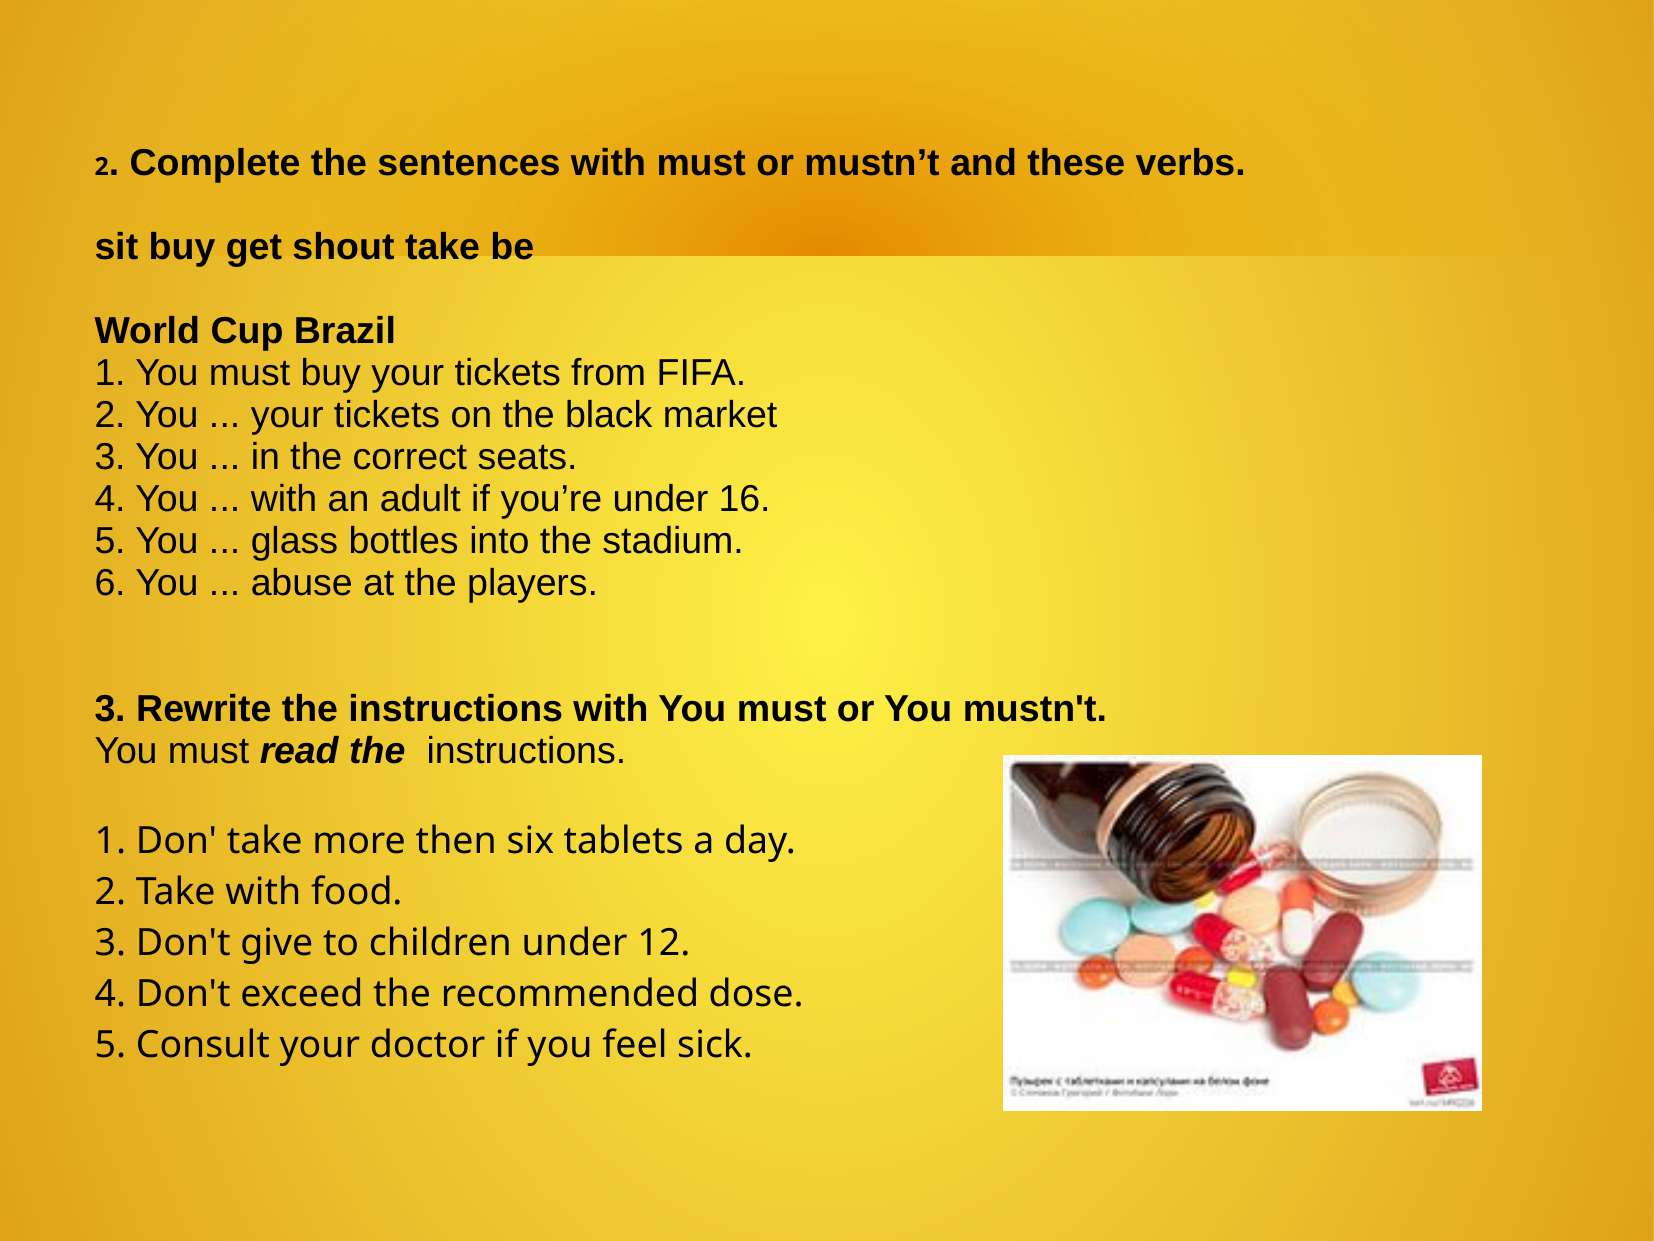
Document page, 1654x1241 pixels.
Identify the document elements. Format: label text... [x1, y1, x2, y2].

list 2. Complete the sentences with must or mustn’t and these verbs. sit buy get shout take be World Cup Brazil 1. You must buy your tickets from FIFA. 2. You ... your tickets on the black market 3. You ... in the correct seats. 4. You ... with an adult if you’re under 16. 5. You ... glass bottles into the stadium. 6. You ... abuse at the players. 3. Rewrite the instructions with You must or You mustn't. You must read the instructions. 1. Don' take more then six tablets a day. 2. Take with food. 3. Don't give to children under 12. 4. Don't exceed the recommended dose. 5. Consult your doctor if you feel sick. [94, 141, 1583, 1111]
picture [1003, 755, 1482, 1111]
